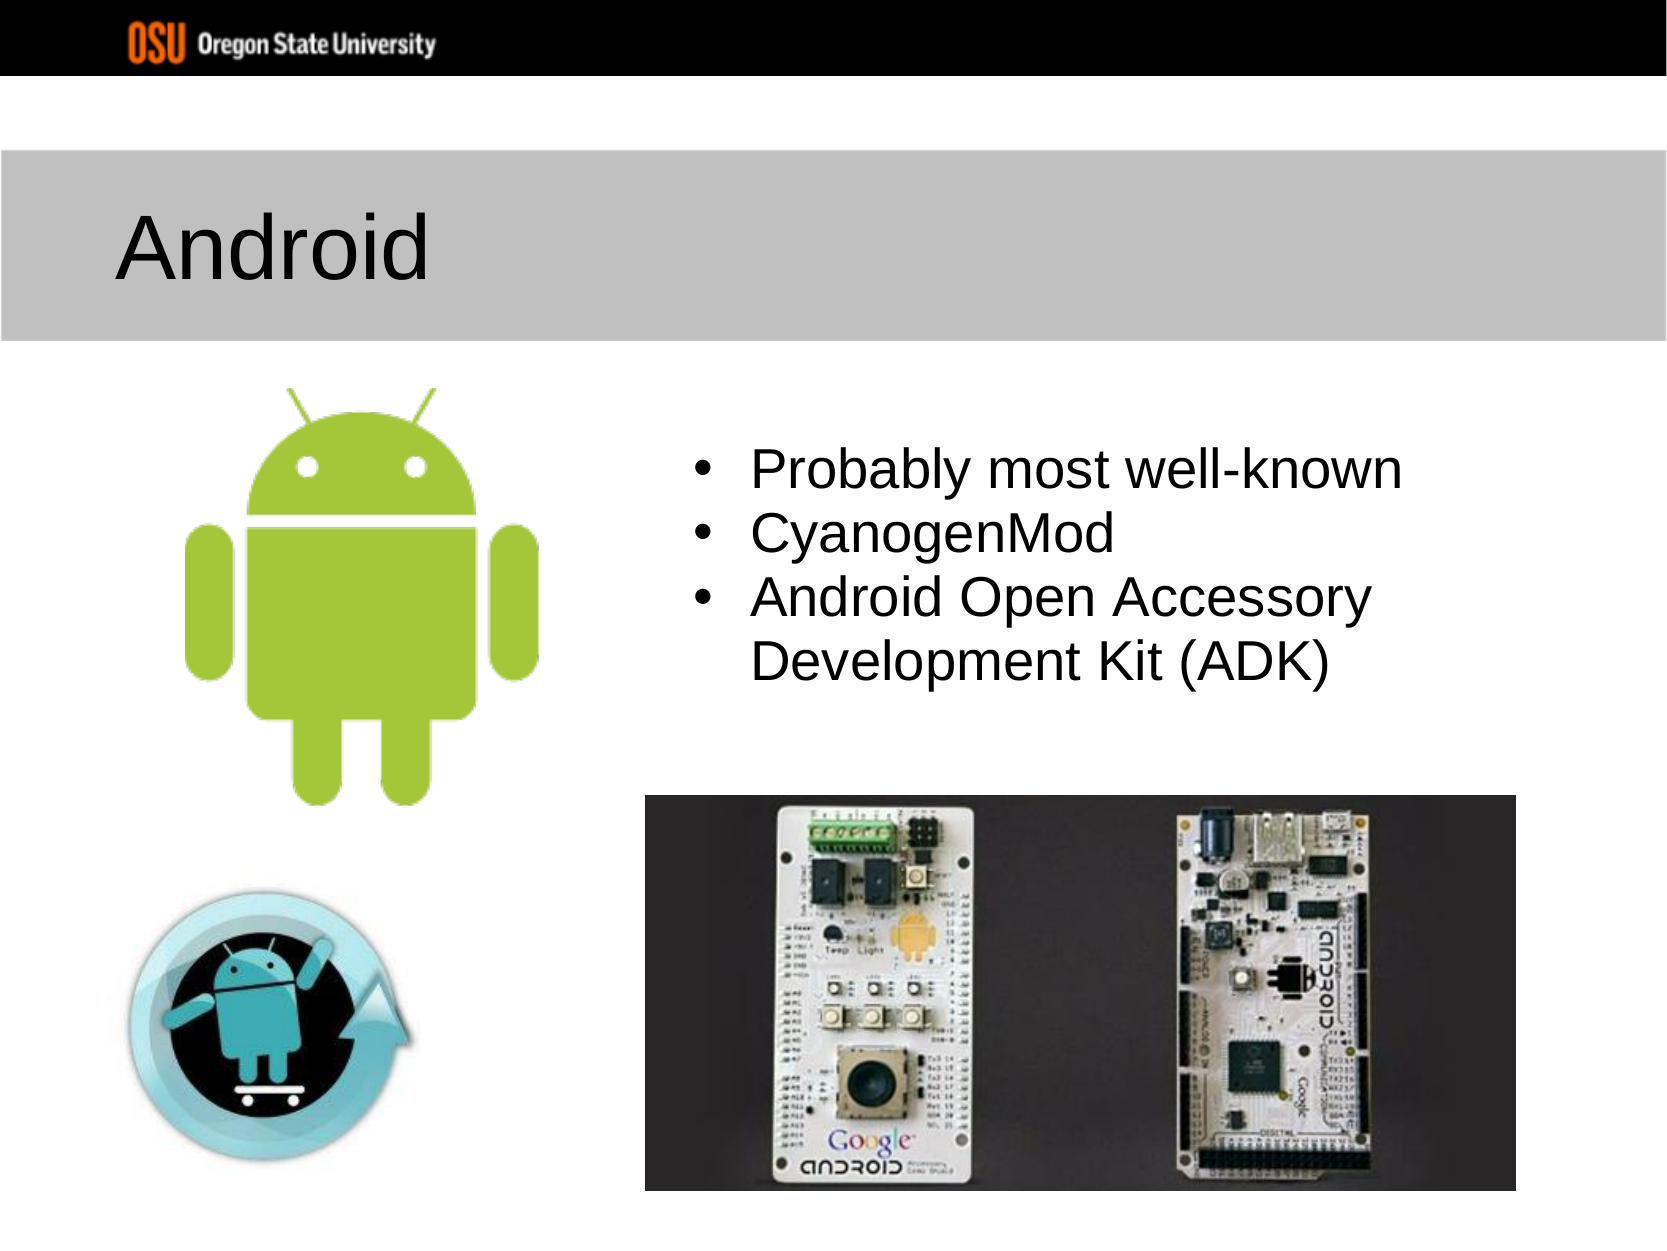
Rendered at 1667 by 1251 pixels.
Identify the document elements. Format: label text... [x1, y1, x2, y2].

picture [0, 149, 1667, 341]
picture [0, 0, 1667, 76]
picture [107, 870, 421, 1183]
text_box Probably most well-known CyanogenMod Android Open Accessory Development Kit (ADK) [674, 436, 1548, 694]
picture [645, 795, 1516, 1191]
picture [185, 388, 541, 810]
subtitle Android [115, 157, 1667, 341]
